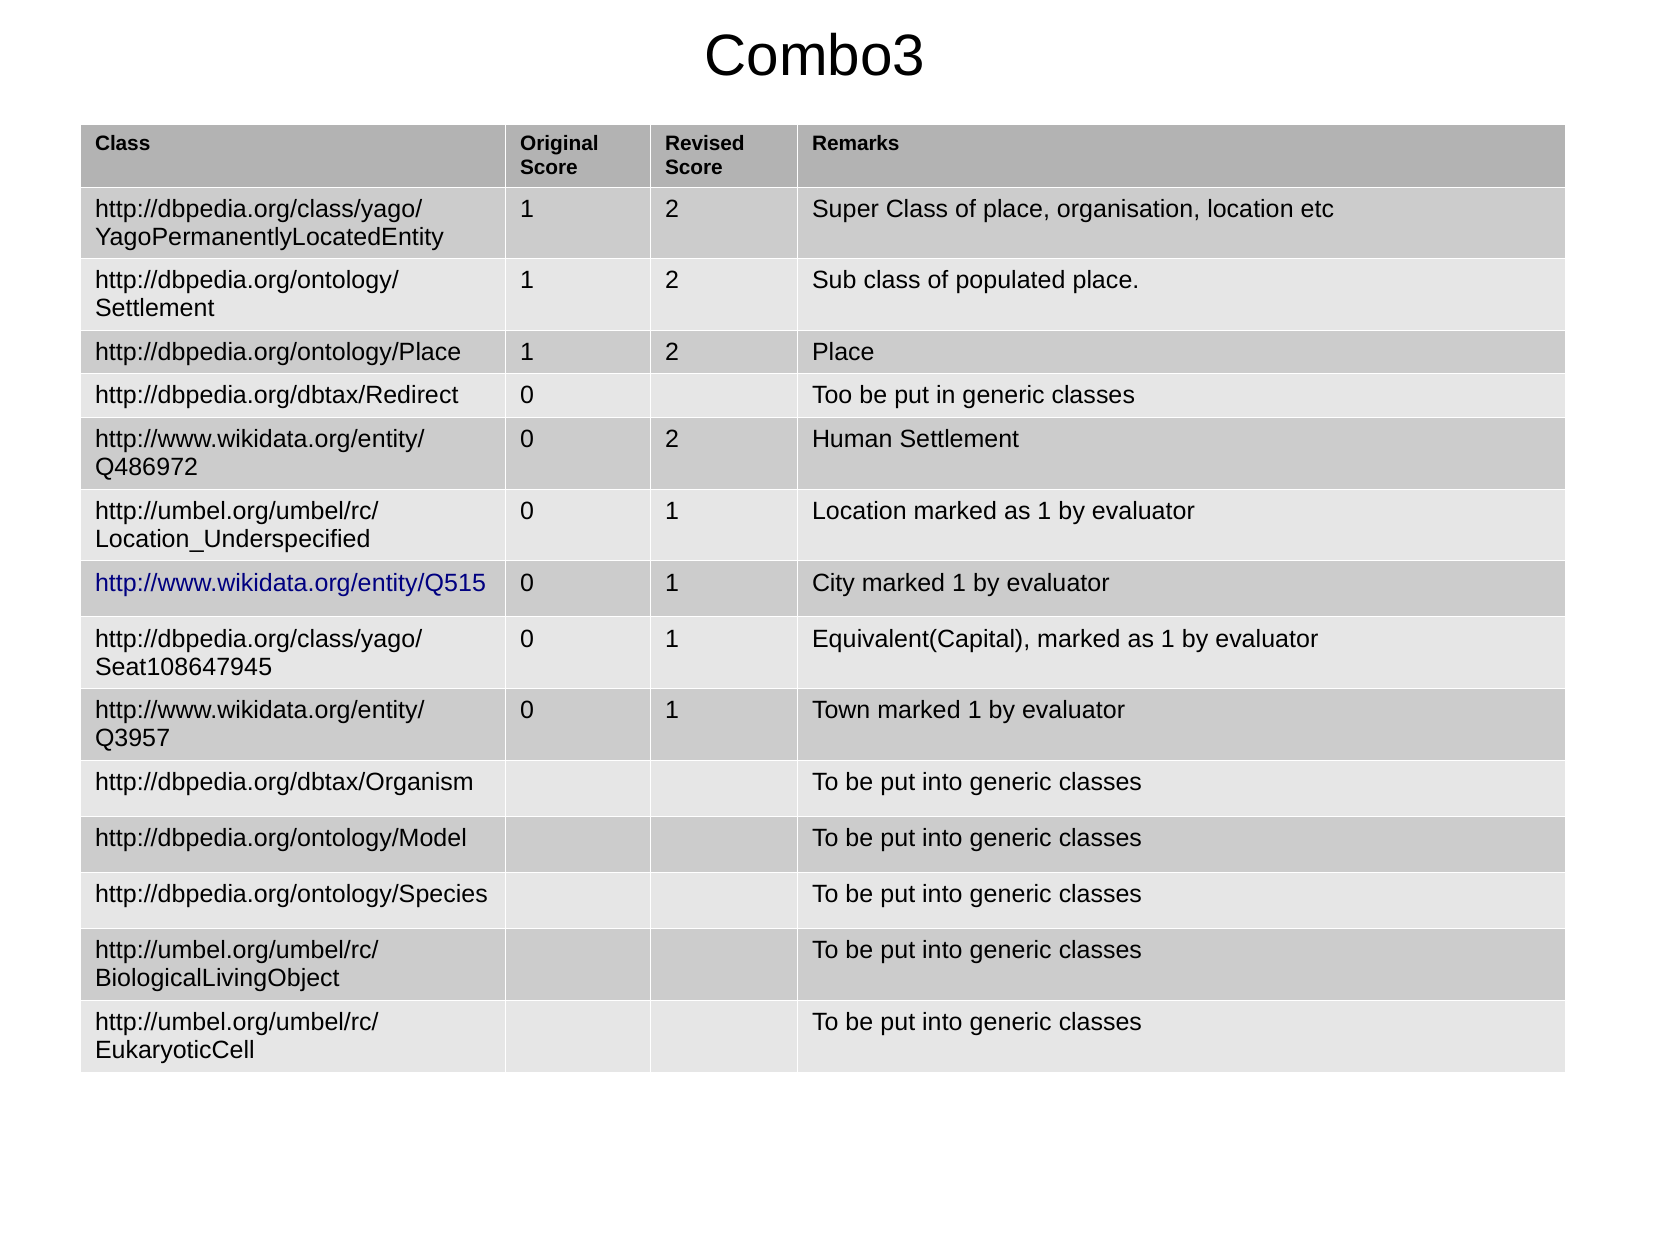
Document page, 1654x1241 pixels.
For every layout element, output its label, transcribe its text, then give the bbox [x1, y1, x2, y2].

table_cell Place [798, 331, 1565, 373]
table_cell Too be put in generic classes [798, 374, 1565, 417]
table_cell http://dbpedia.org/ontology/Species [81, 873, 505, 928]
table_cell To be put into generic classes [798, 873, 1565, 928]
table_header Original Score [506, 125, 650, 187]
table_header Remarks [798, 125, 1565, 187]
table_cell http://dbpedia.org/class/yago/Seat108647945 [81, 617, 505, 688]
table_cell 0 [506, 561, 650, 616]
table_cell [506, 1001, 650, 1072]
table_cell [506, 929, 650, 1000]
table_cell http://umbel.org/umbel/rc/Location_Underspecified [81, 490, 505, 560]
table_header Class [81, 125, 505, 187]
table_cell 0 [506, 418, 650, 489]
table_cell 1 [651, 490, 797, 560]
table_cell http://umbel.org/umbel/rc/EukaryoticCell [81, 1001, 505, 1072]
table_cell http://www.wikidata.org/entity/Q486972 [81, 418, 505, 489]
title Combo3 [70, 22, 1560, 88]
table_cell [651, 817, 797, 872]
table_cell 0 [506, 689, 650, 760]
table_cell 0 [506, 617, 650, 688]
table_cell 0 [506, 490, 650, 560]
table_cell 1 [506, 331, 650, 373]
table_cell http://www.wikidata.org/entity/Q3957 [81, 689, 505, 760]
table_cell Sub class of populated place. [798, 259, 1565, 330]
table_cell 1 [506, 259, 650, 330]
table_cell http://dbpedia.org/ontology/Place [81, 331, 505, 373]
table_cell 1 [651, 689, 797, 760]
table_cell Town marked 1 by evaluator [798, 689, 1565, 760]
table_header Revised Score [651, 125, 797, 187]
table_cell [651, 929, 797, 1000]
table_cell To be put into generic classes [798, 817, 1565, 872]
table_cell 1 [506, 188, 650, 258]
table_cell Human Settlement [798, 418, 1565, 489]
table_cell http://dbpedia.org/ontology/Settlement [81, 259, 505, 330]
table_cell 2 [651, 418, 797, 489]
table_cell Equivalent(Capital), marked as 1 by evaluator [798, 617, 1565, 688]
table_cell http://www.wikidata.org/entity/Q515 [81, 561, 505, 616]
table_cell 2 [651, 331, 797, 373]
table_cell 1 [651, 561, 797, 616]
table_cell To be put into generic classes [798, 761, 1565, 816]
table_cell http://dbpedia.org/ontology/Model [81, 817, 505, 872]
table_cell 2 [651, 259, 797, 330]
table_cell [651, 873, 797, 928]
table_cell [506, 817, 650, 872]
table_cell http://dbpedia.org/class/yago/YagoPermanentlyLocatedEntity [81, 188, 505, 258]
table_cell [651, 761, 797, 816]
table_cell To be put into generic classes [798, 929, 1565, 1000]
table_cell 0 [506, 374, 650, 417]
table_cell [506, 761, 650, 816]
table_cell Location marked as 1 by evaluator [798, 490, 1565, 560]
table_cell http://dbpedia.org/dbtax/Redirect [81, 374, 505, 417]
table_cell [651, 1001, 797, 1072]
table_cell [651, 374, 797, 417]
table_cell http://umbel.org/umbel/rc/BiologicalLivingObject [81, 929, 505, 1000]
table_cell 2 [651, 188, 797, 258]
table_cell http://dbpedia.org/dbtax/Organism [81, 761, 505, 816]
table_cell 1 [651, 617, 797, 688]
table_cell To be put into generic classes [798, 1001, 1565, 1072]
table_cell Super Class of place, organisation, location etc [798, 188, 1565, 258]
table_cell [506, 873, 650, 928]
table_cell City marked 1 by evaluator [798, 561, 1565, 616]
